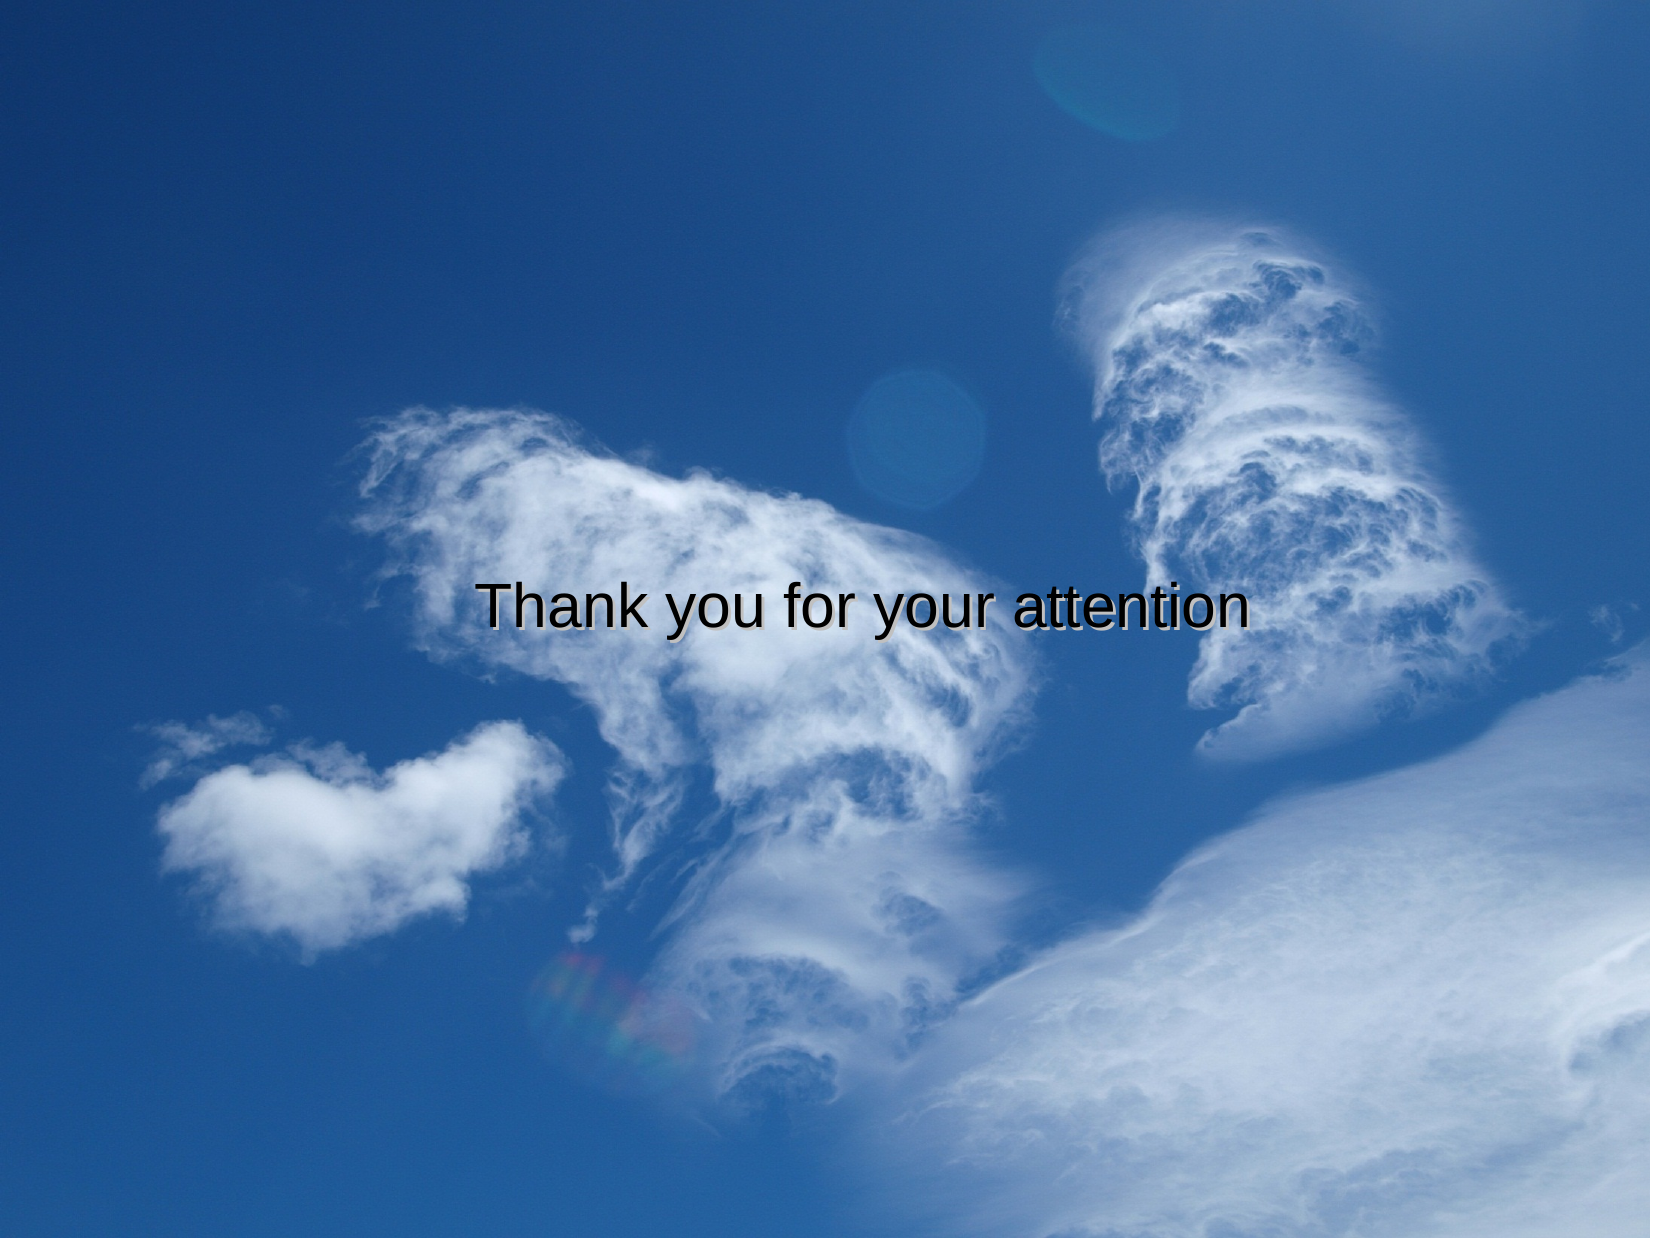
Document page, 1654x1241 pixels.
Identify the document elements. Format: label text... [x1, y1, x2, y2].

text_box Thank you for your attention [186, 555, 1541, 774]
picture [0, 0, 1650, 1238]
